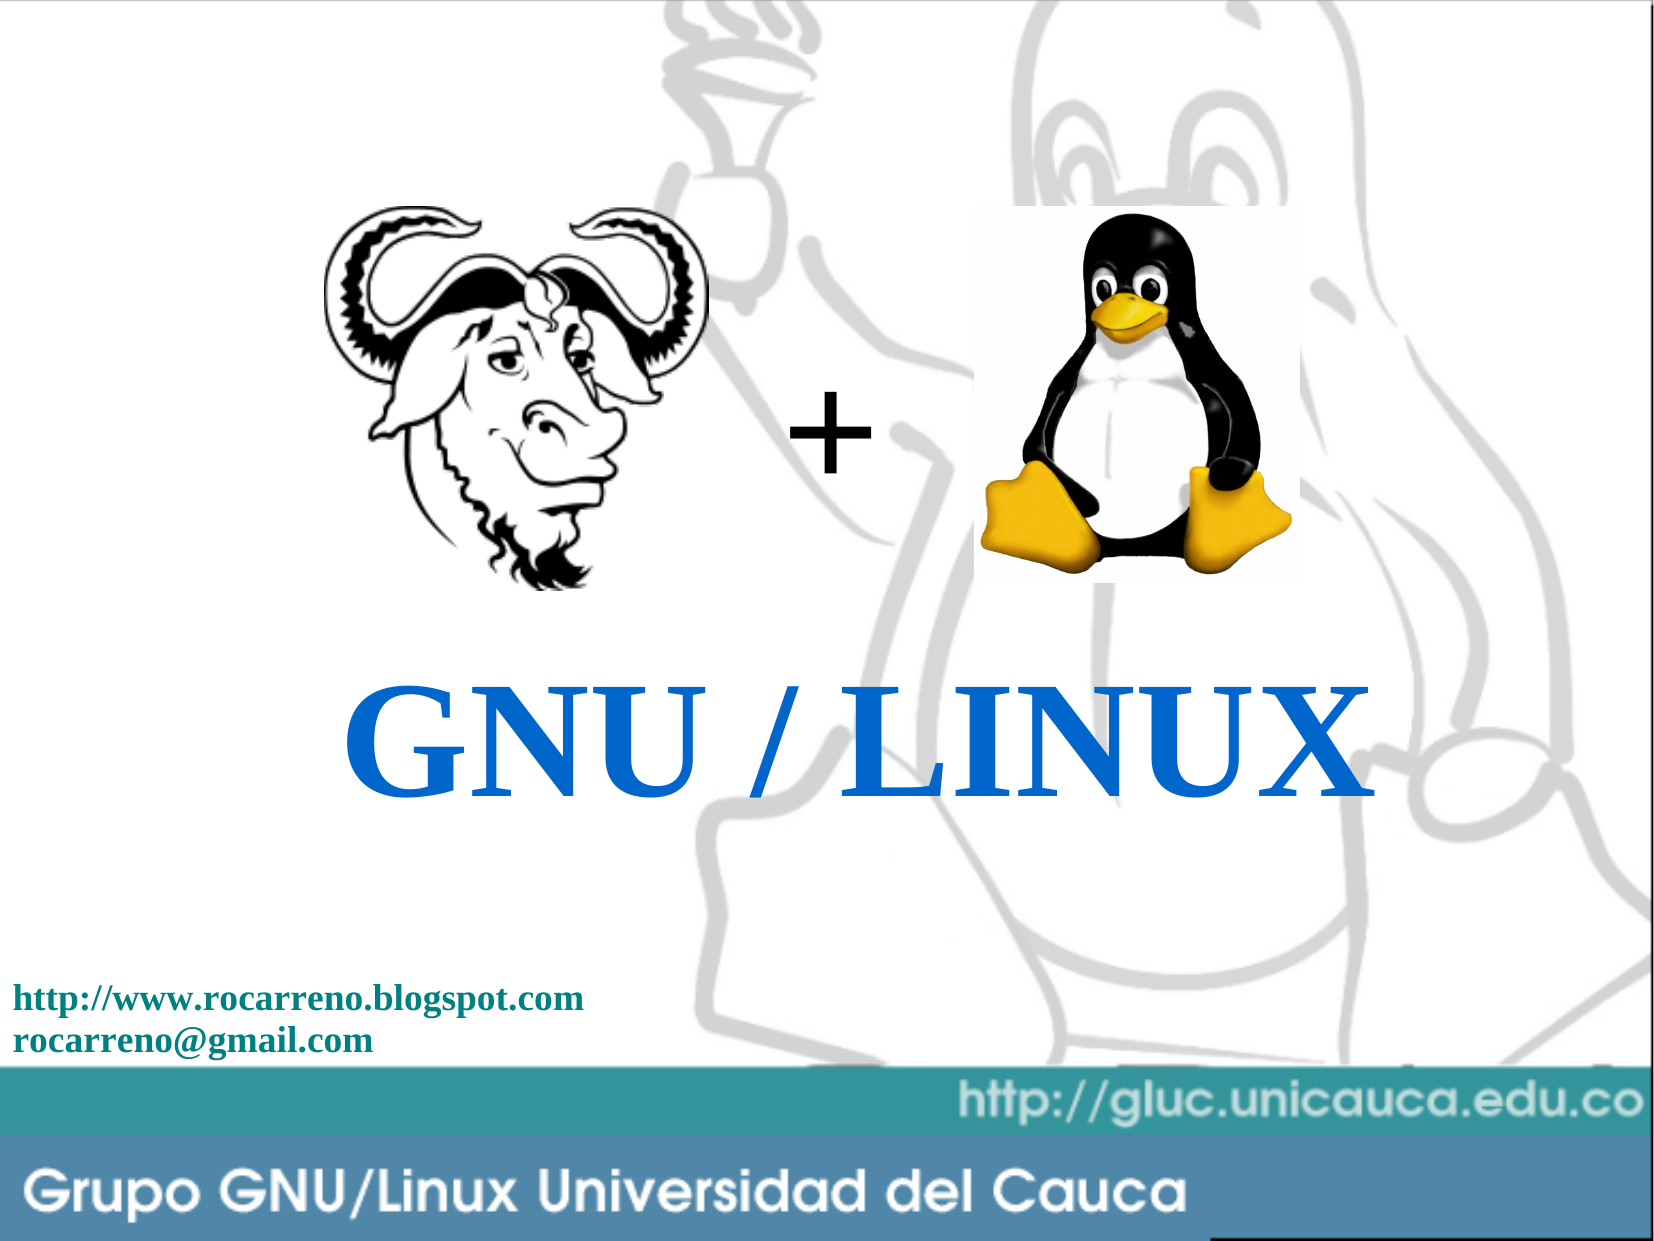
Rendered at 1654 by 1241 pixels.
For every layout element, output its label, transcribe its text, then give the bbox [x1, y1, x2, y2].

picture [0, 0, 1654, 1241]
text_box + [767, 330, 895, 532]
text_box http://www.rocarreno.blogspot.com rocarreno@gmail.com [0, 969, 1652, 1118]
text_box GNU / LINUX [324, 640, 1477, 969]
